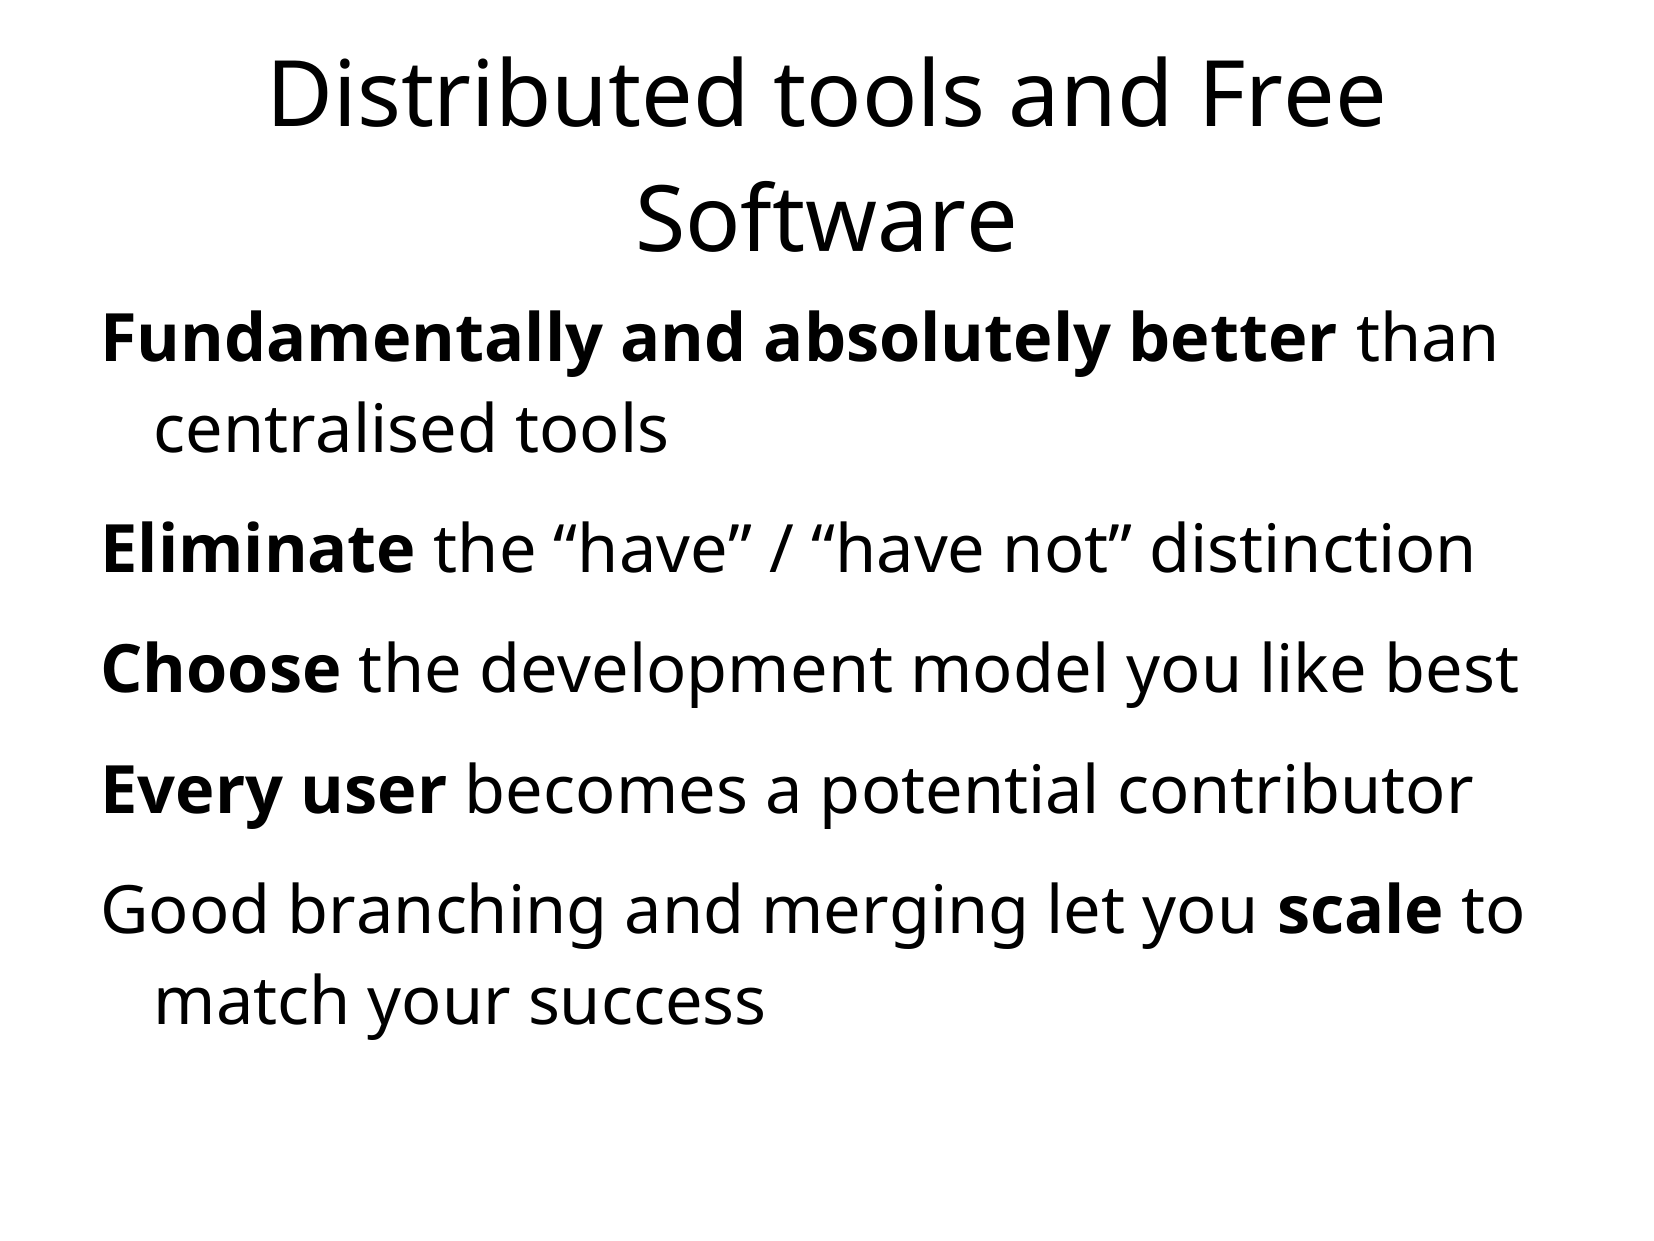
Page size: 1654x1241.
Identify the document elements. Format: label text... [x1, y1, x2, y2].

title Distributed tools and Free Software [82, 49, 1571, 257]
list Fundamentally and absolutely better than centralised tools Eliminate the “have” / “have not” distinction Choose the development model you like best Every user becomes a potential contributor Good branching and merging let you scale to match your success [82, 290, 1571, 1109]
